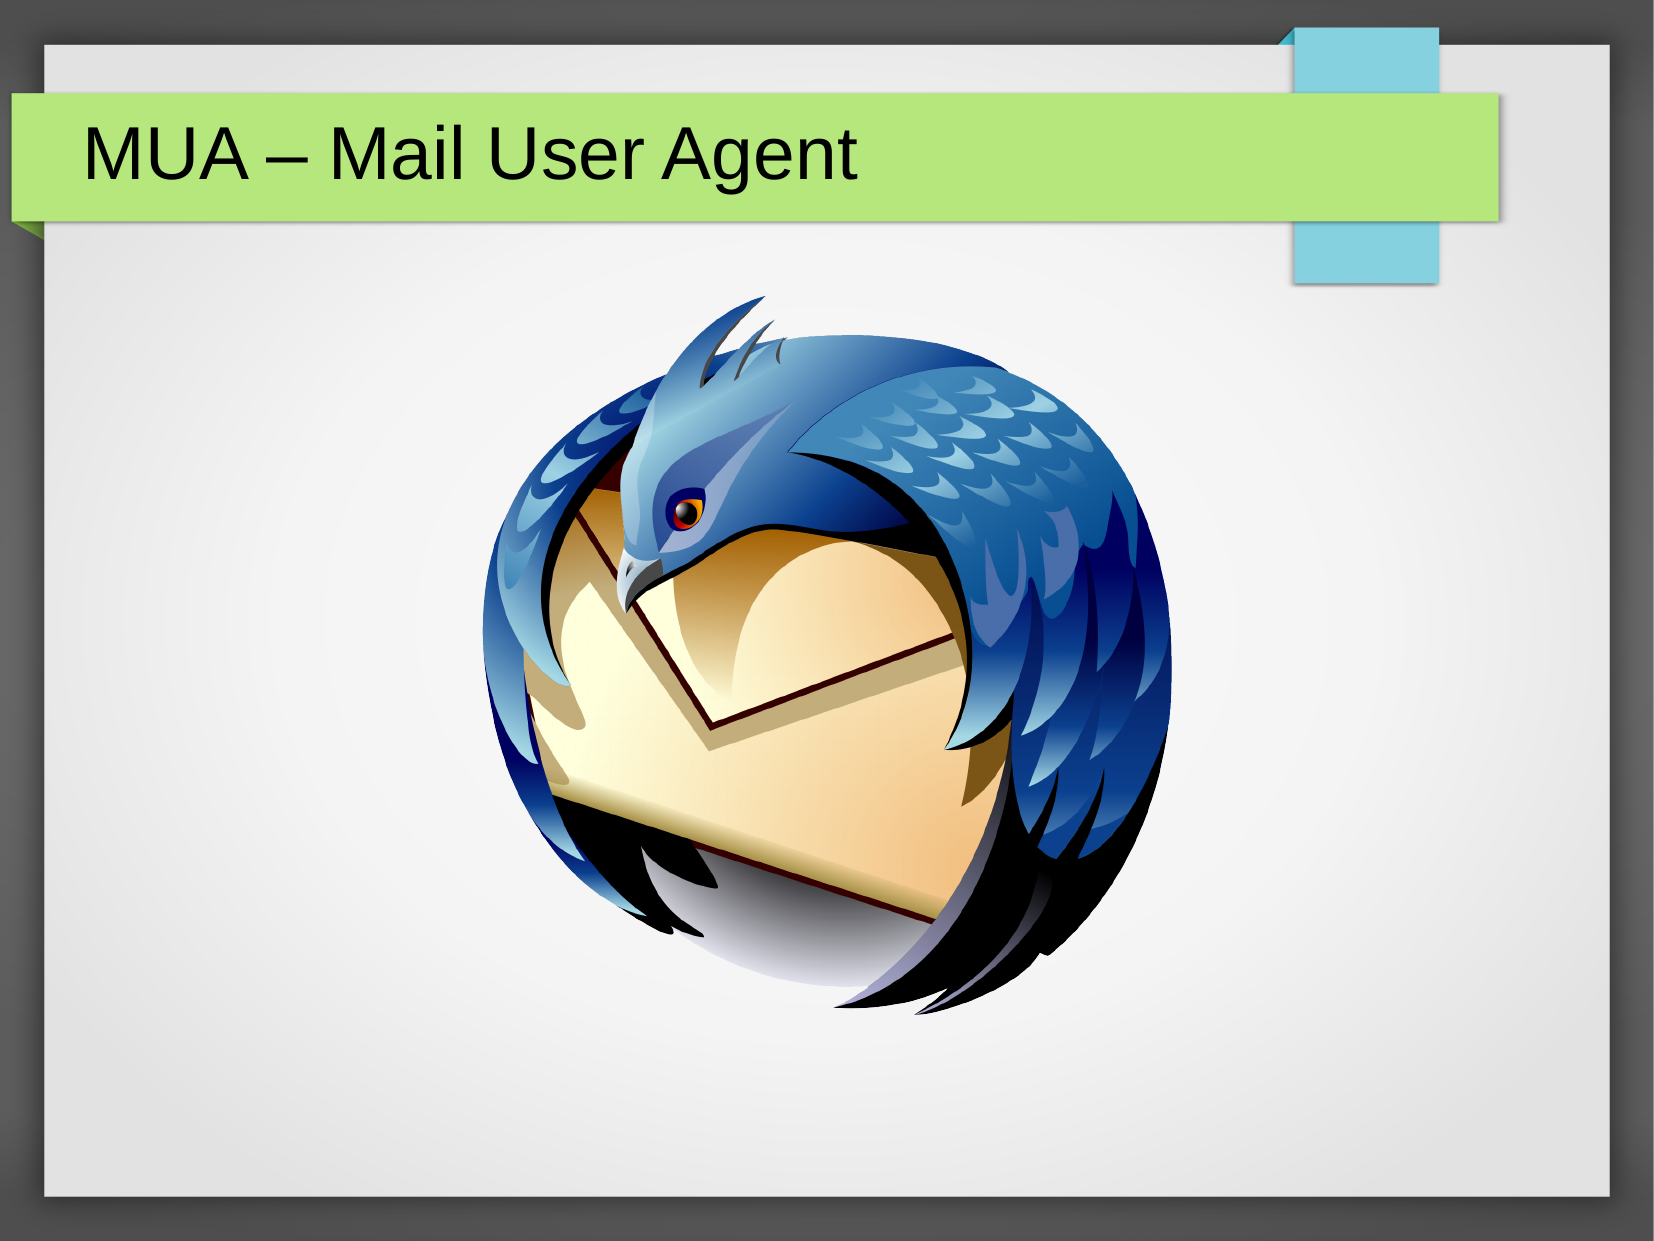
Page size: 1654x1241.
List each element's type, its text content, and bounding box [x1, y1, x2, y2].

picture [0, 0, 1654, 1241]
title MUA – Mail User Agent [82, 94, 1441, 213]
